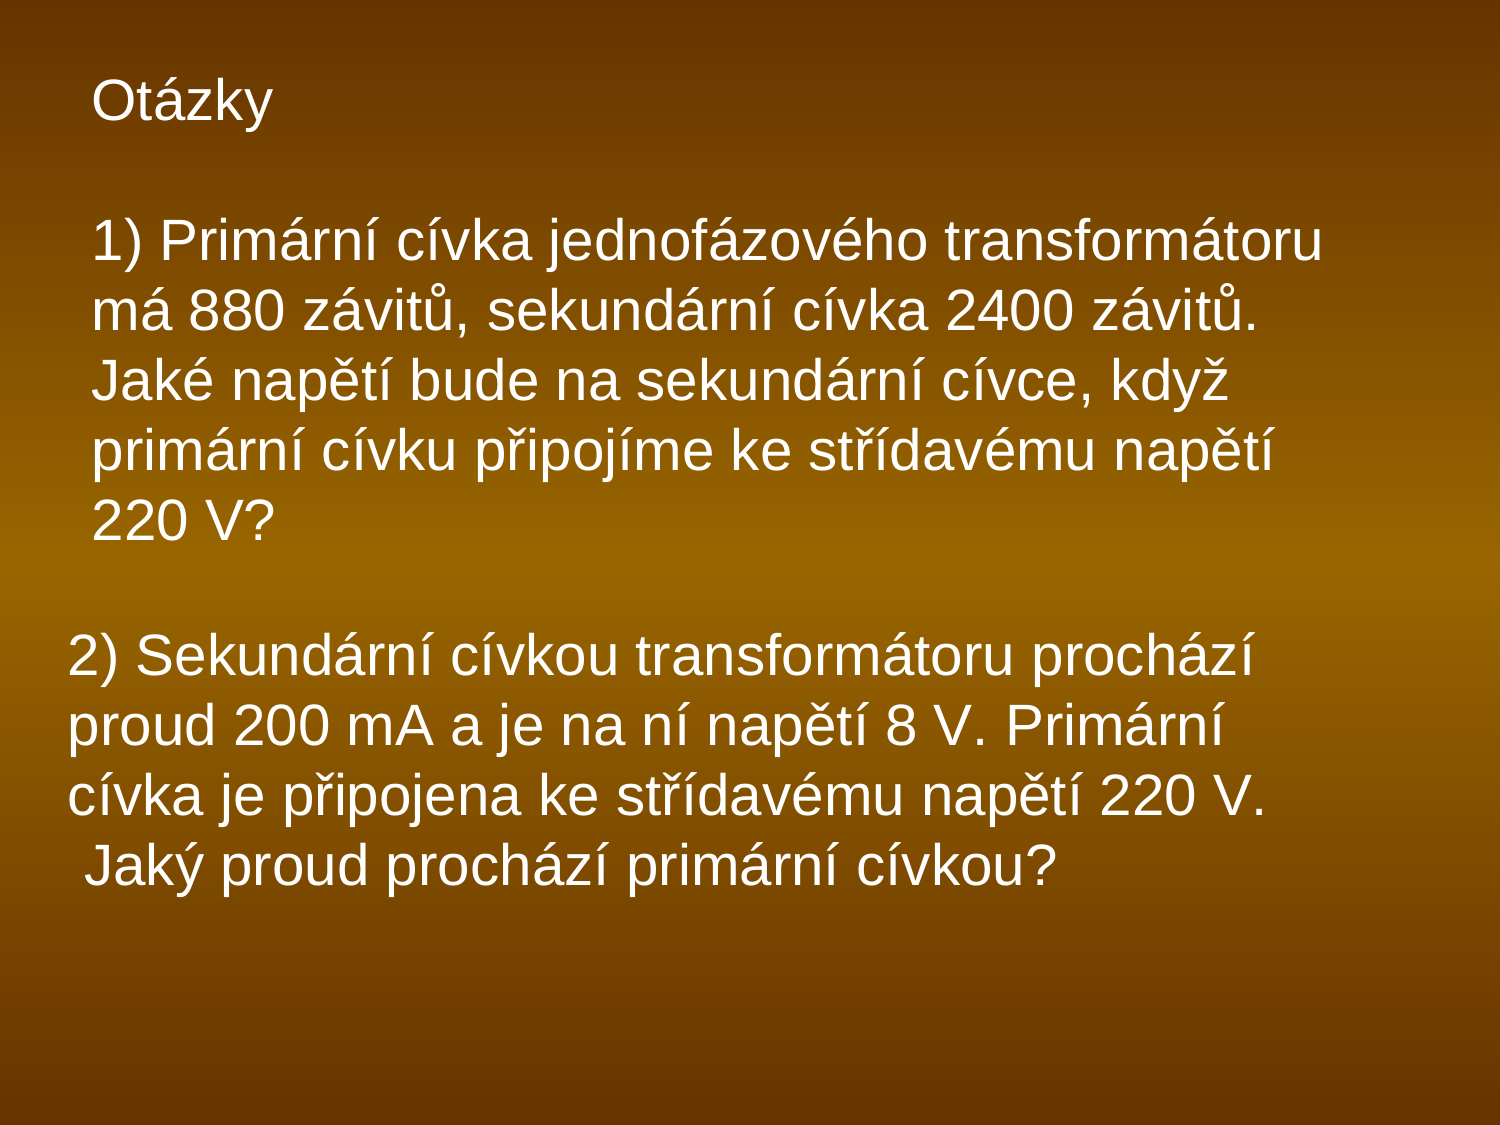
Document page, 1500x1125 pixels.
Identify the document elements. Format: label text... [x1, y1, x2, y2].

text_box Otázky 1) Primární cívka jednofázového transformátoru má 880 závitů, sekundární cívka 2400 závitů. Jaké napětí bude na sekundární cívce, když primární cívku připojíme ke střídavému napětí 220 V? [76, 54, 1365, 561]
text_box 2) Sekundární cívkou transformátoru prochází proud 200 mA a je na ní napětí 8 V. Primární cívka je připojena ke střídavému napětí 220 V. Jaký proud prochází primární cívkou? [53, 609, 1346, 905]
